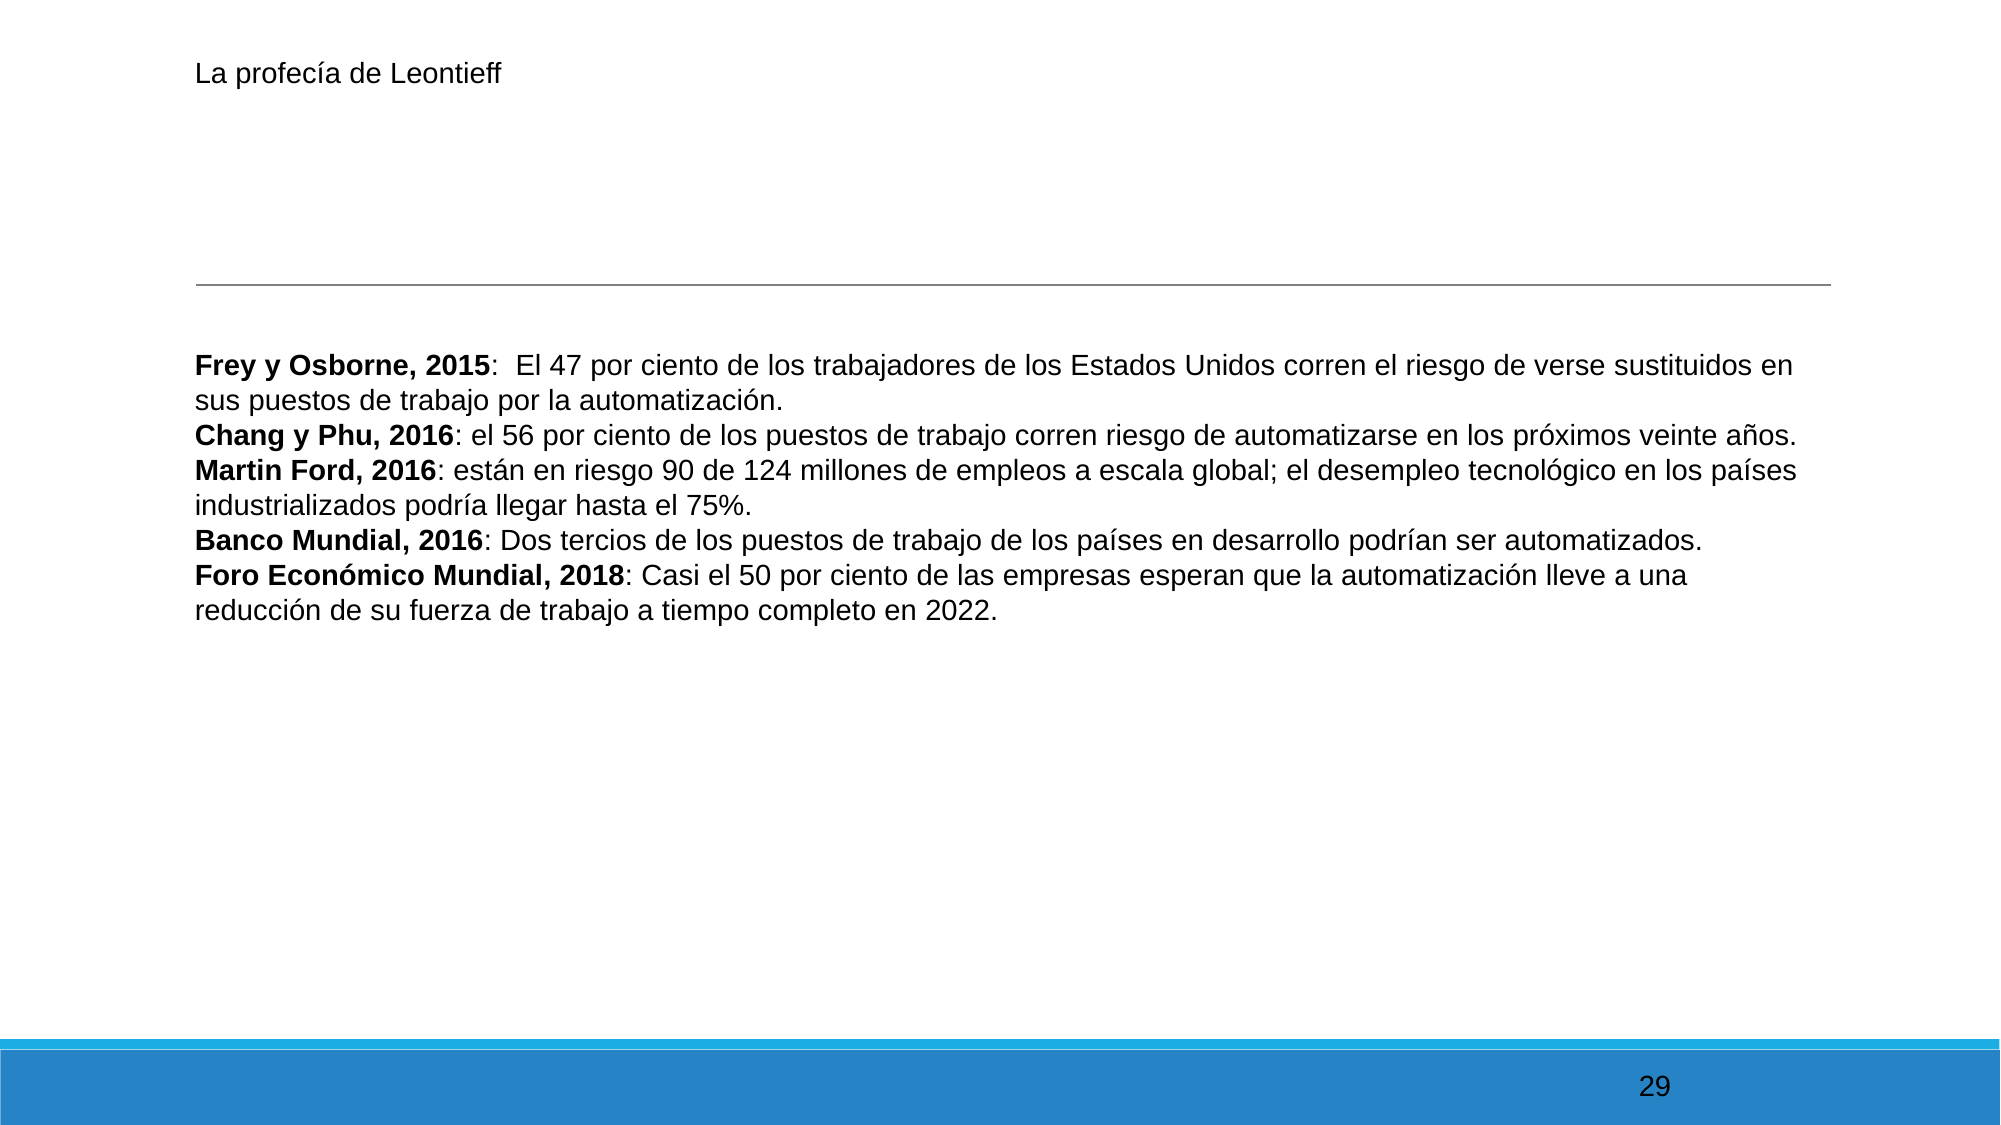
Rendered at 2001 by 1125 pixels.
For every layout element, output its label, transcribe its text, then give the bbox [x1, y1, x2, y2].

title La profecía de Leontieff [180, 47, 1830, 285]
slide_number <número> [1624, 1059, 1840, 1120]
list Frey y Osborne, 2015: El 47 por ciento de los trabajadores de los Estados Unidos corren el riesgo de verse sustituidos en sus puestos de trabajo por la automatización. Chang y Phu, 2016: el 56 por ciento de los puestos de trabajo corren riesgo de automatizarse en los próximos veinte años. Martin Ford, 2016: están en riesgo 90 de 124 millones de empleos a escala global; el desempleo tecnológico en los países industrializados podría llegar hasta el 75%. Banco Mundial, 2016: Dos tercios de los puestos de trabajo de los países en desarrollo podrían ser automatizados. Foro Económico Mundial, 2018: Casi el 50 por ciento de las empresas esperan que la automatización lleve a una reducción de su fuerza de trabajo a tiempo completo en 2022. [180, 339, 1830, 963]
